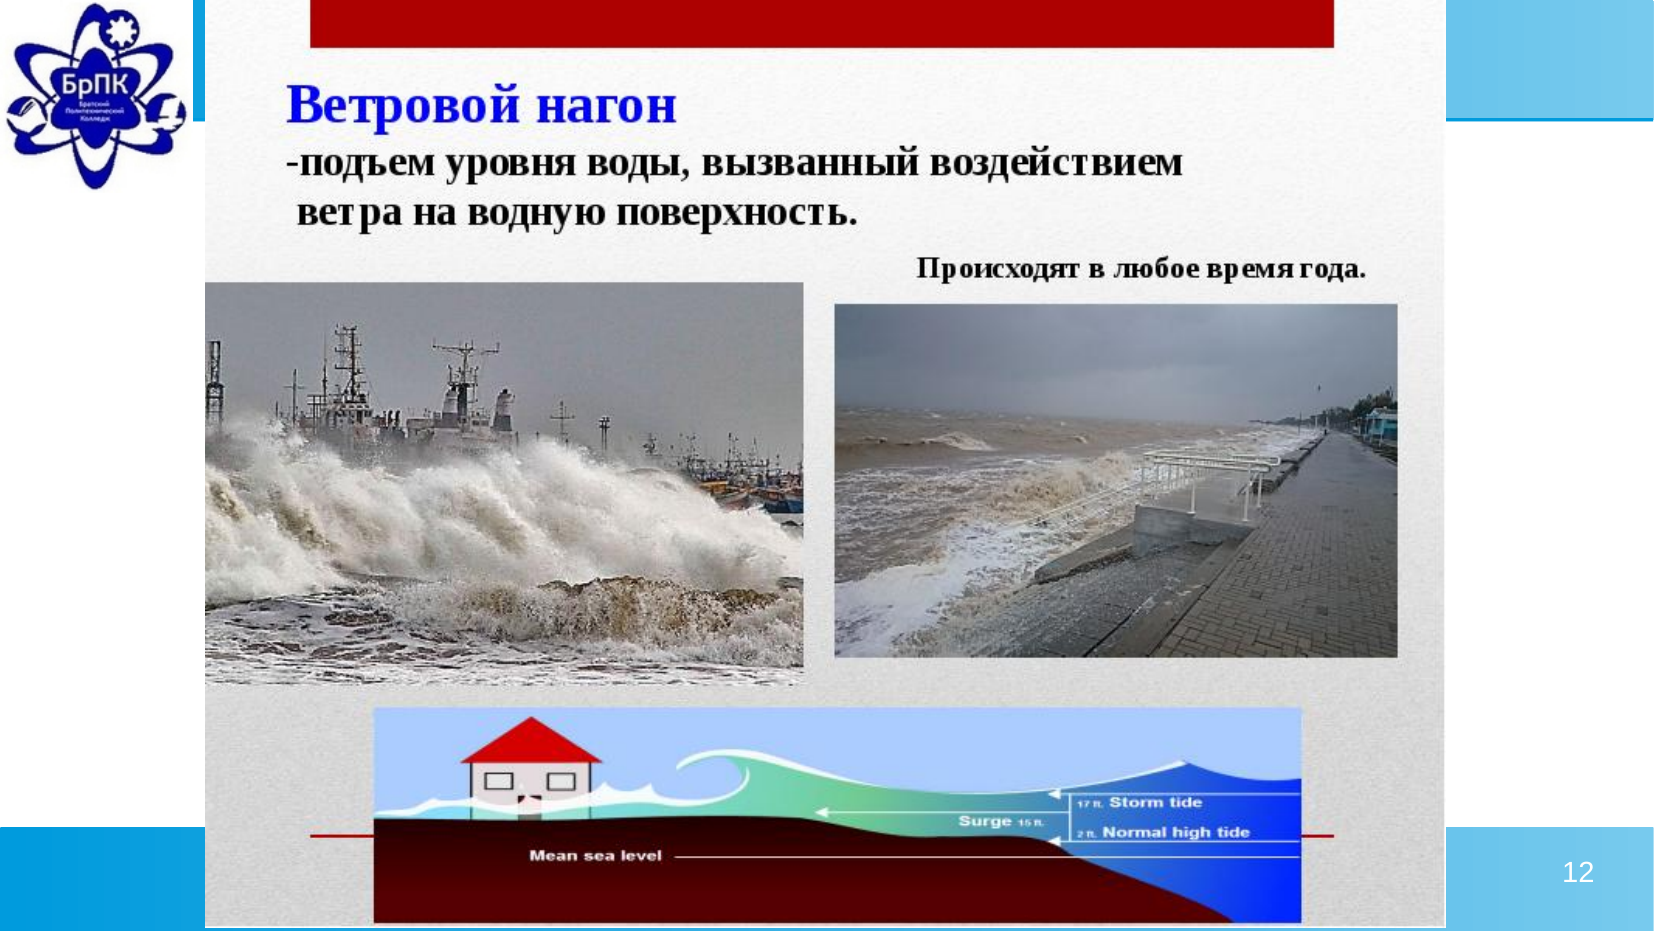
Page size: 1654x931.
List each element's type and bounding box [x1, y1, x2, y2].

picture [0, 0, 193, 193]
picture [205, 0, 1446, 928]
